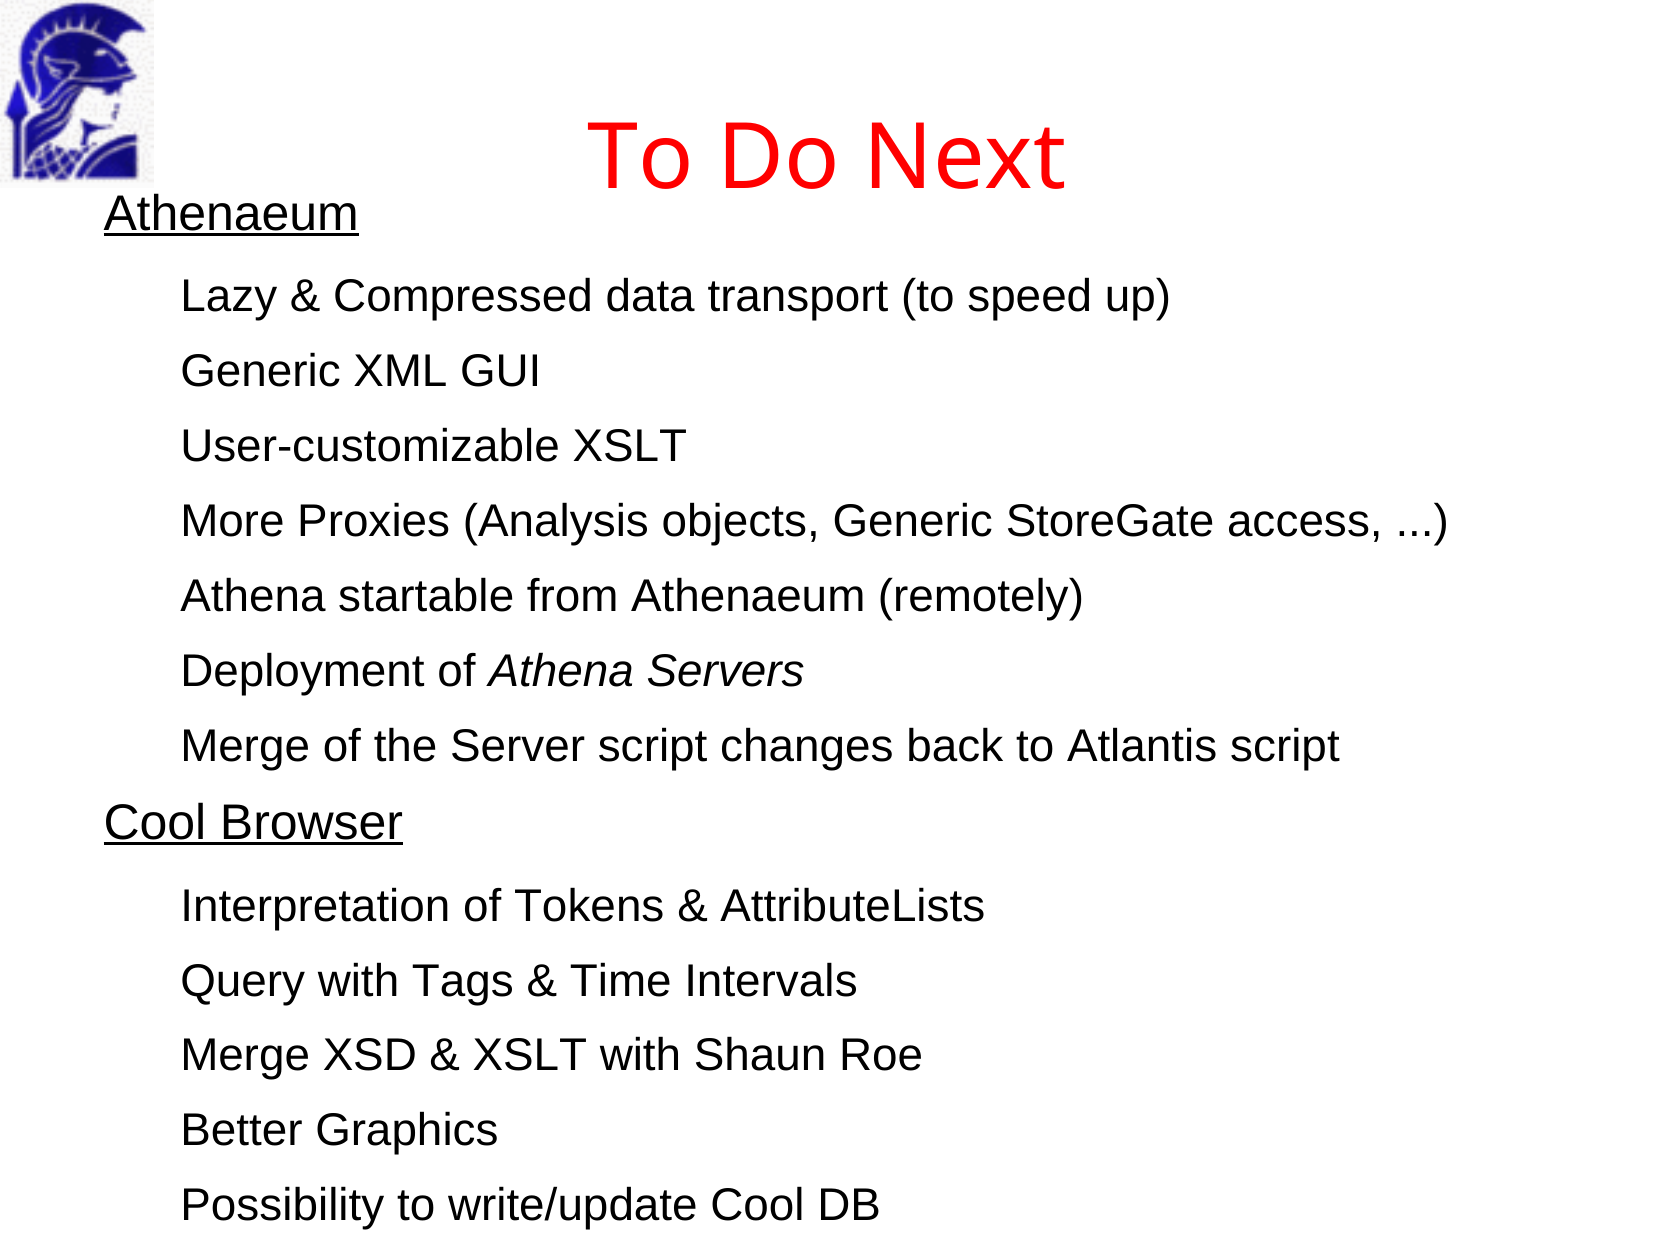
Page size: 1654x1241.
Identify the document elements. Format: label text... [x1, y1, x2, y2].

list Athenaeum Lazy & Compressed data transport (to speed up) Generic XML GUI User-customizable XSLT More Proxies (Analysis objects, Generic StoreGate access, ...) Athena startable from Athenaeum (remotely) Deployment of Athena Servers Merge of the Server script changes back to Atlantis script Cool Browser Interpretation of Tokens & AttributeLists Query with Tags & Time Intervals Merge XSD & XSLT with Shaun Roe Better Graphics Possibility to write/update Cool DB [85, 184, 1575, 1231]
picture [0, 0, 154, 188]
title To Do Next [82, 49, 1571, 257]
